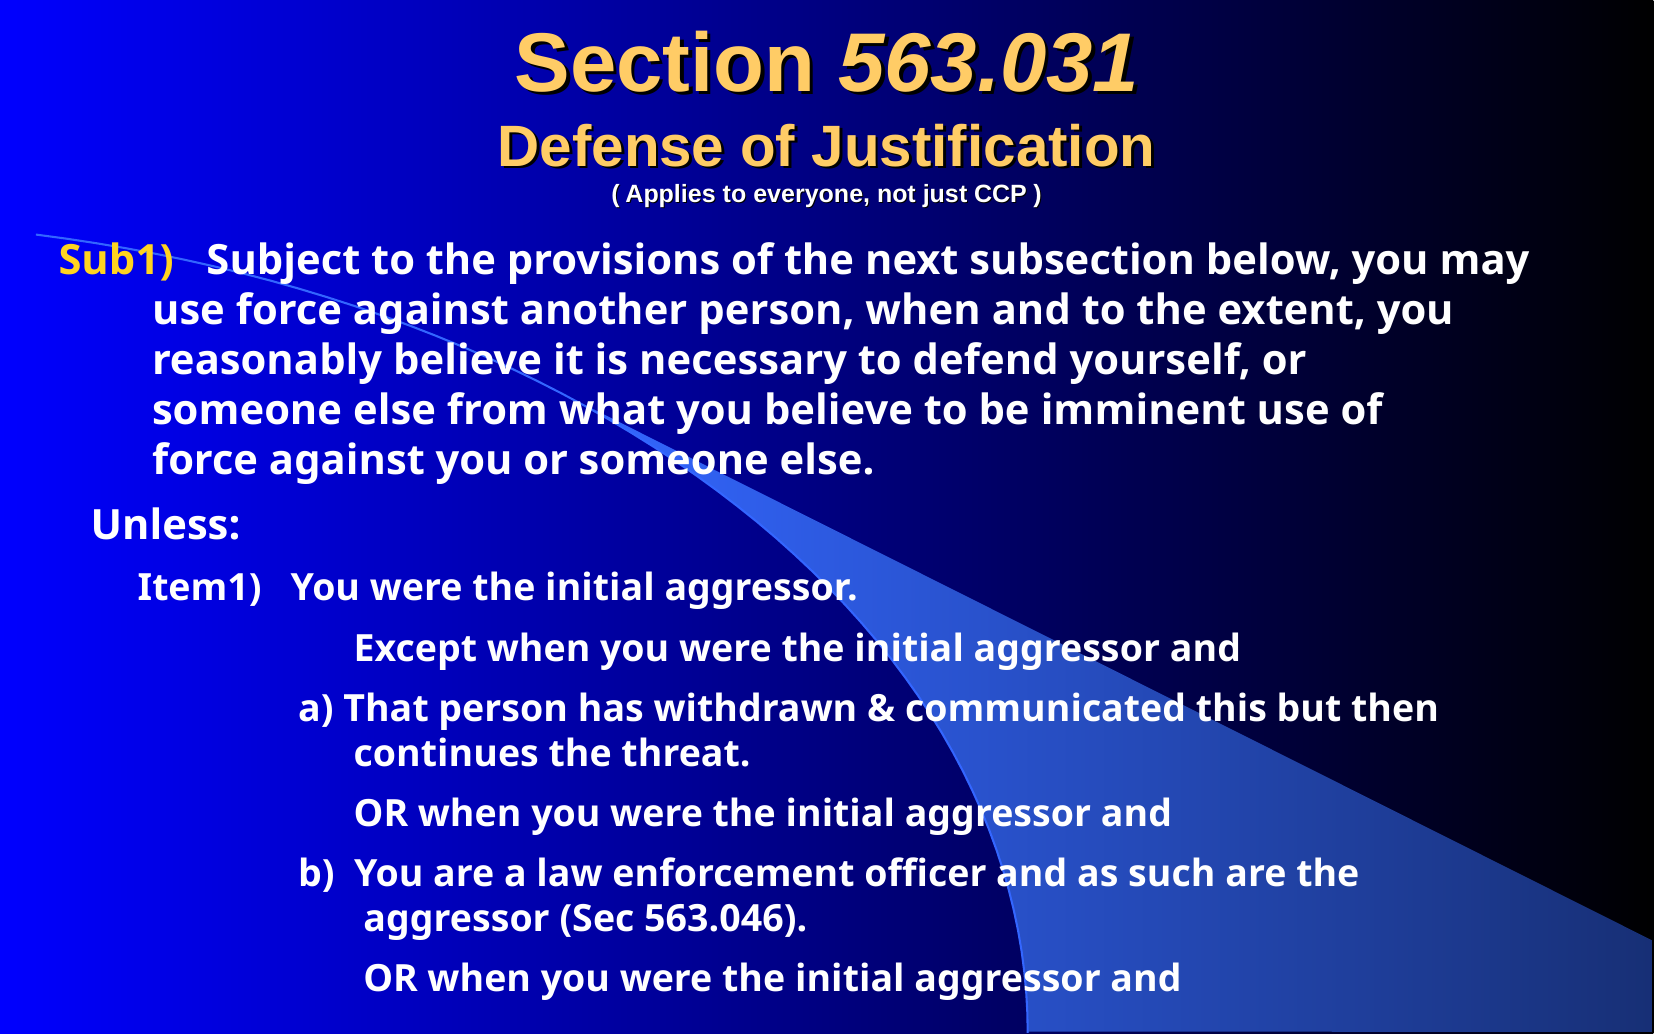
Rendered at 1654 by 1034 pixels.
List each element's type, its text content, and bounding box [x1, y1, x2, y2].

title Section 563.031 Defense of Justification ( Applies to everyone, not just CCP ) [82, 0, 1571, 216]
list Sub1) Subject to the provisions of the next subsection below, you may use force against another person, when and to the extent, you reasonably believe it is necessary to defend yourself, or someone else from what you believe to be imminent use of force against you or someone else. Unless: Item1) You were the initial aggressor. Except when you were the initial aggressor and a) That person has withdrawn & communicated this but then continues the threat. OR when you were the initial aggressor and b) You are a law enforcement officer and as such are the aggressor (Sec 563.046). OR when you were the initial aggressor and [43, 225, 1576, 1034]
